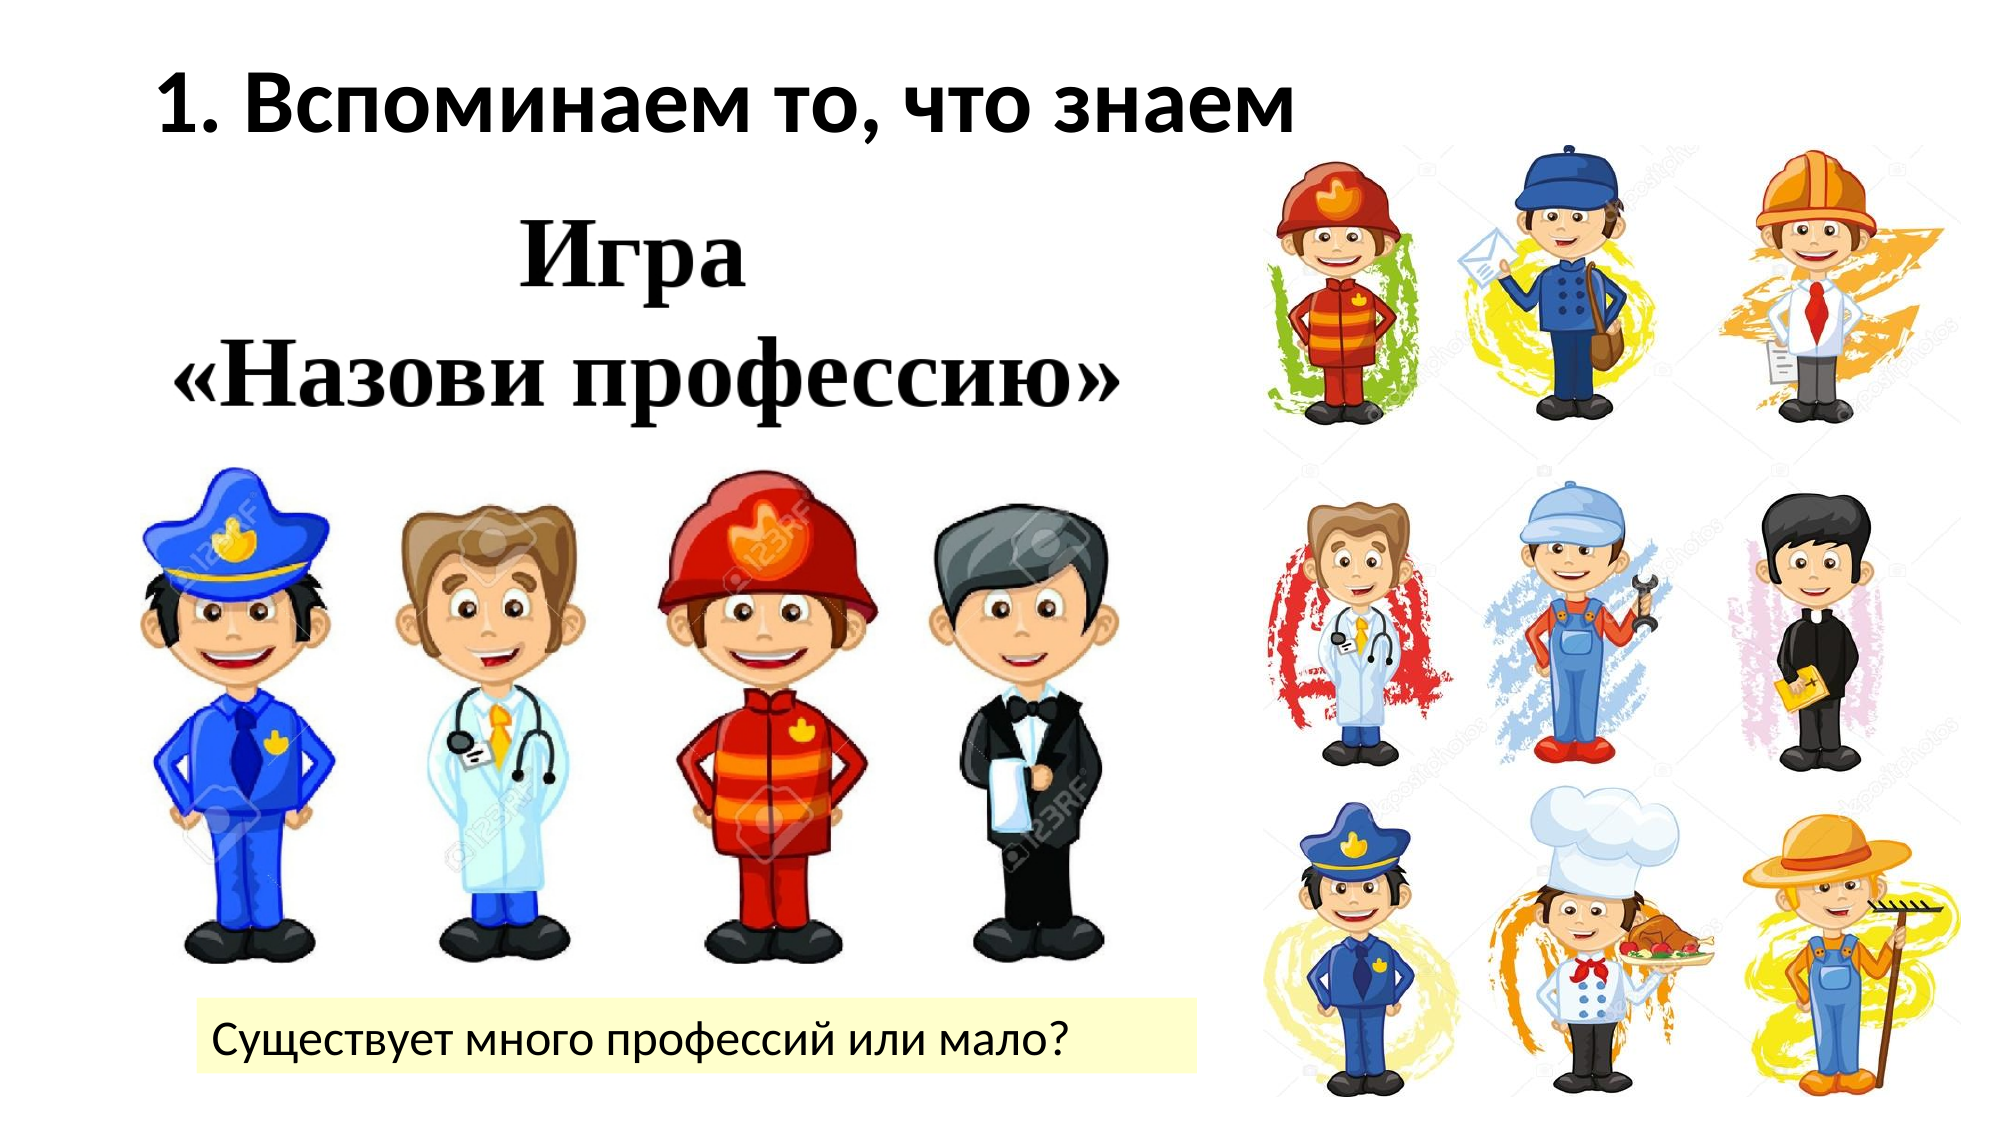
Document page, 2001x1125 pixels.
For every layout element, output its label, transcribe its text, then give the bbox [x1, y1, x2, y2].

title 1. Вспоминаем то, что знаем [137, 36, 1863, 169]
picture [72, 145, 1166, 965]
picture [1263, 145, 1961, 1097]
text_box Существует много профессий или мало? [196, 997, 1197, 1074]
